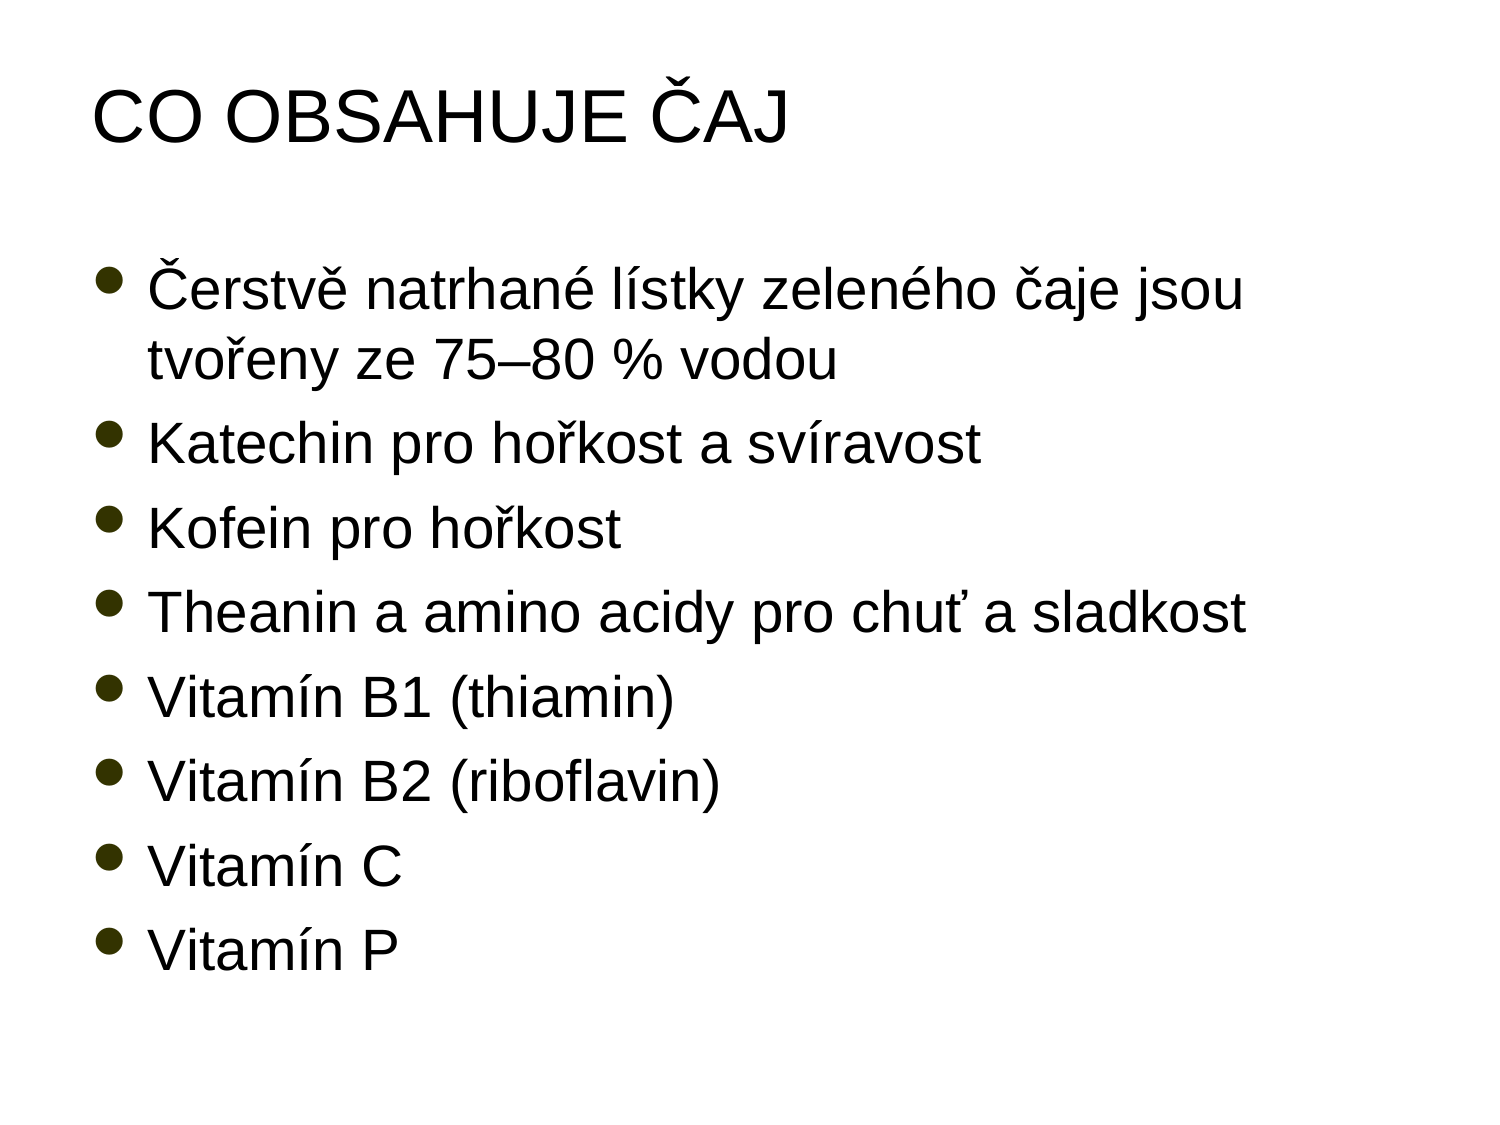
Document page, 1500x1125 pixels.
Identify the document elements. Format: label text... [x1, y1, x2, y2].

list Čerstvě natrhané lístky zeleného čaje jsou tvořeny ze 75–80 % vodou Katechin pro hořkost a svíravost Kofein pro hořkost Theanin a amino acidy pro chuť a sladkost Vitamín B1 (thiamin) Vitamín B2 (riboflavin) Vitamín C Vitamín P [76, 243, 1377, 1083]
title CO OBSAHUJE ČAJ [76, 37, 1347, 188]
